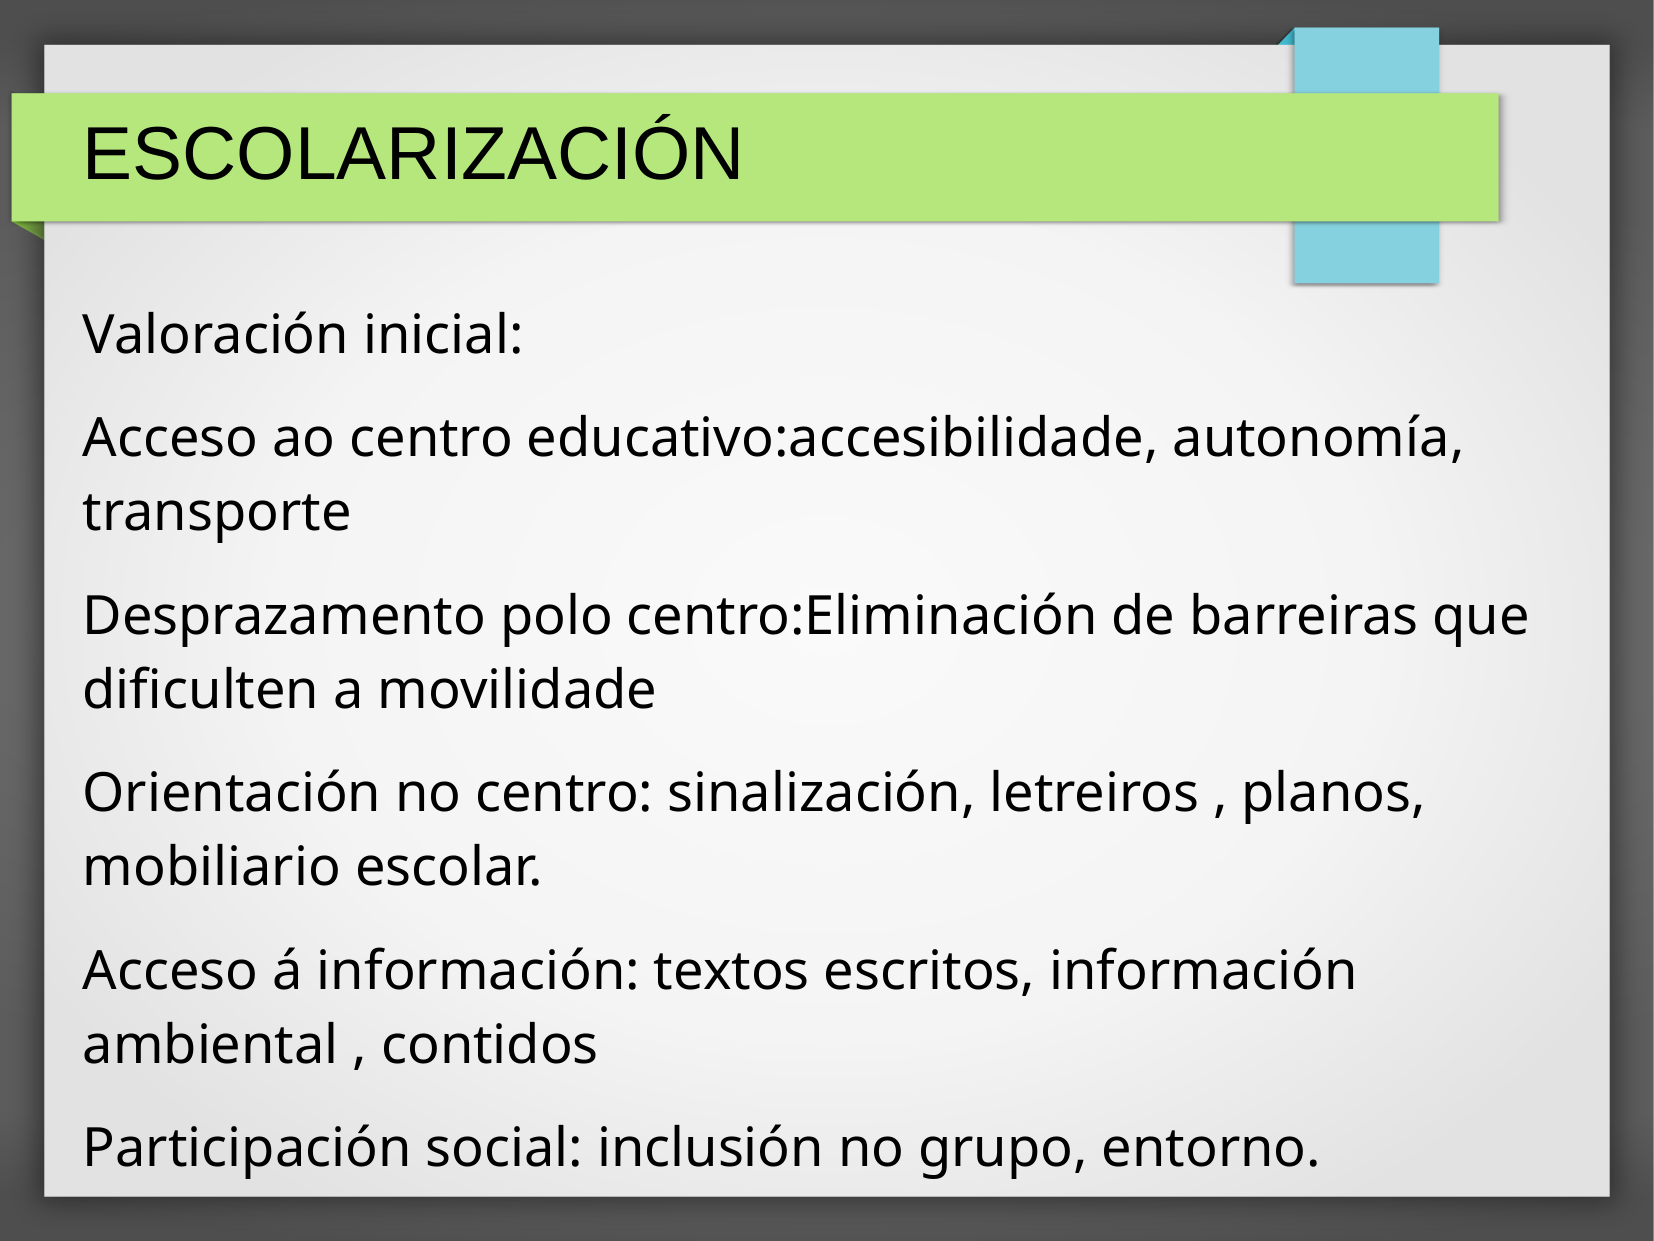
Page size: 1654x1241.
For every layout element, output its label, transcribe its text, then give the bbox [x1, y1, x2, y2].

picture [0, 0, 1654, 1241]
list Valoración inicial: Acceso ao centro educativo:accesibilidade, autonomía, transporte Desprazamento polo centro:Eliminación de barreiras que dificulten a movilidade Orientación no centro: sinalización, letreiros , planos, mobiliario escolar. Acceso á información: textos escritos, información ambiental , contidos Participación social: inclusión no grupo, entorno. [82, 295, 1571, 1118]
title ESCOLARIZACIÓN [82, 94, 1264, 213]
